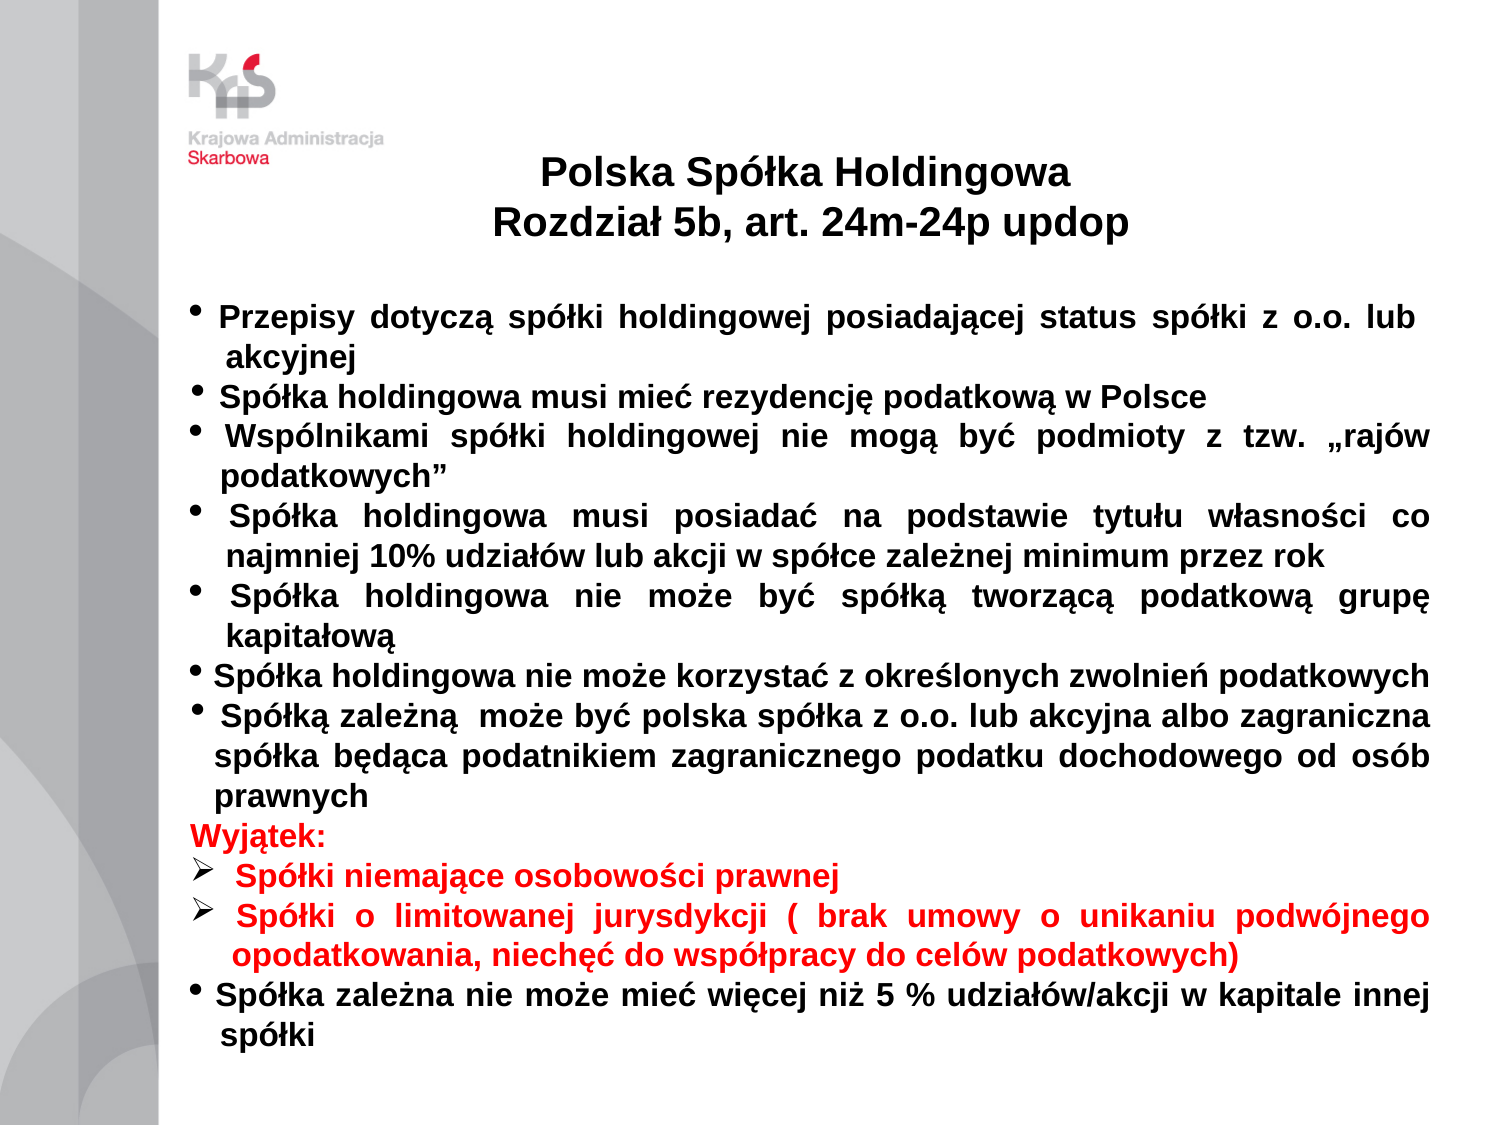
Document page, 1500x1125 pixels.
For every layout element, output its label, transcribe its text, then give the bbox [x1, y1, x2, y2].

text_box Polska Spółka Holdingowa Rozdział 5b, art. 24m-24p updop Przepisy dotyczą spółki holdingowej posiadającej status spółki z o.o. lub akcyjnej Spółka holdingowa musi mieć rezydencję podatkową w Polsce Wspólnikami spółki holdingowej nie mogą być podmioty z tzw. „rajów podatkowych” Spółka holdingowa musi posiadać na podstawie tytułu własności co najmniej 10% udziałów lub akcji w spółce zależnej minimum przez rok Spółka holdingowa nie może być spółką tworzącą podatkową grupę kapitałową Spółka holdingowa nie może korzystać z określonych zwolnień podatkowych Spółką zależną może być polska spółka z o.o. lub akcyjna albo zagraniczna spółka będąca podatnikiem zagranicznego podatku dochodowego od osób prawnych Wyjątek: Spółki niemające osobowości prawnej Spółki o limitowanej jurysdykcji ( brak umowy o unikaniu podwójnego opodatkowania, niechęć do współpracy do celów podatkowych) Spółka zależna nie może mieć więcej niż 5 % udziałów/akcji w kapitale innej spółki [175, 137, 1447, 296]
picture [0, 0, 1500, 1125]
